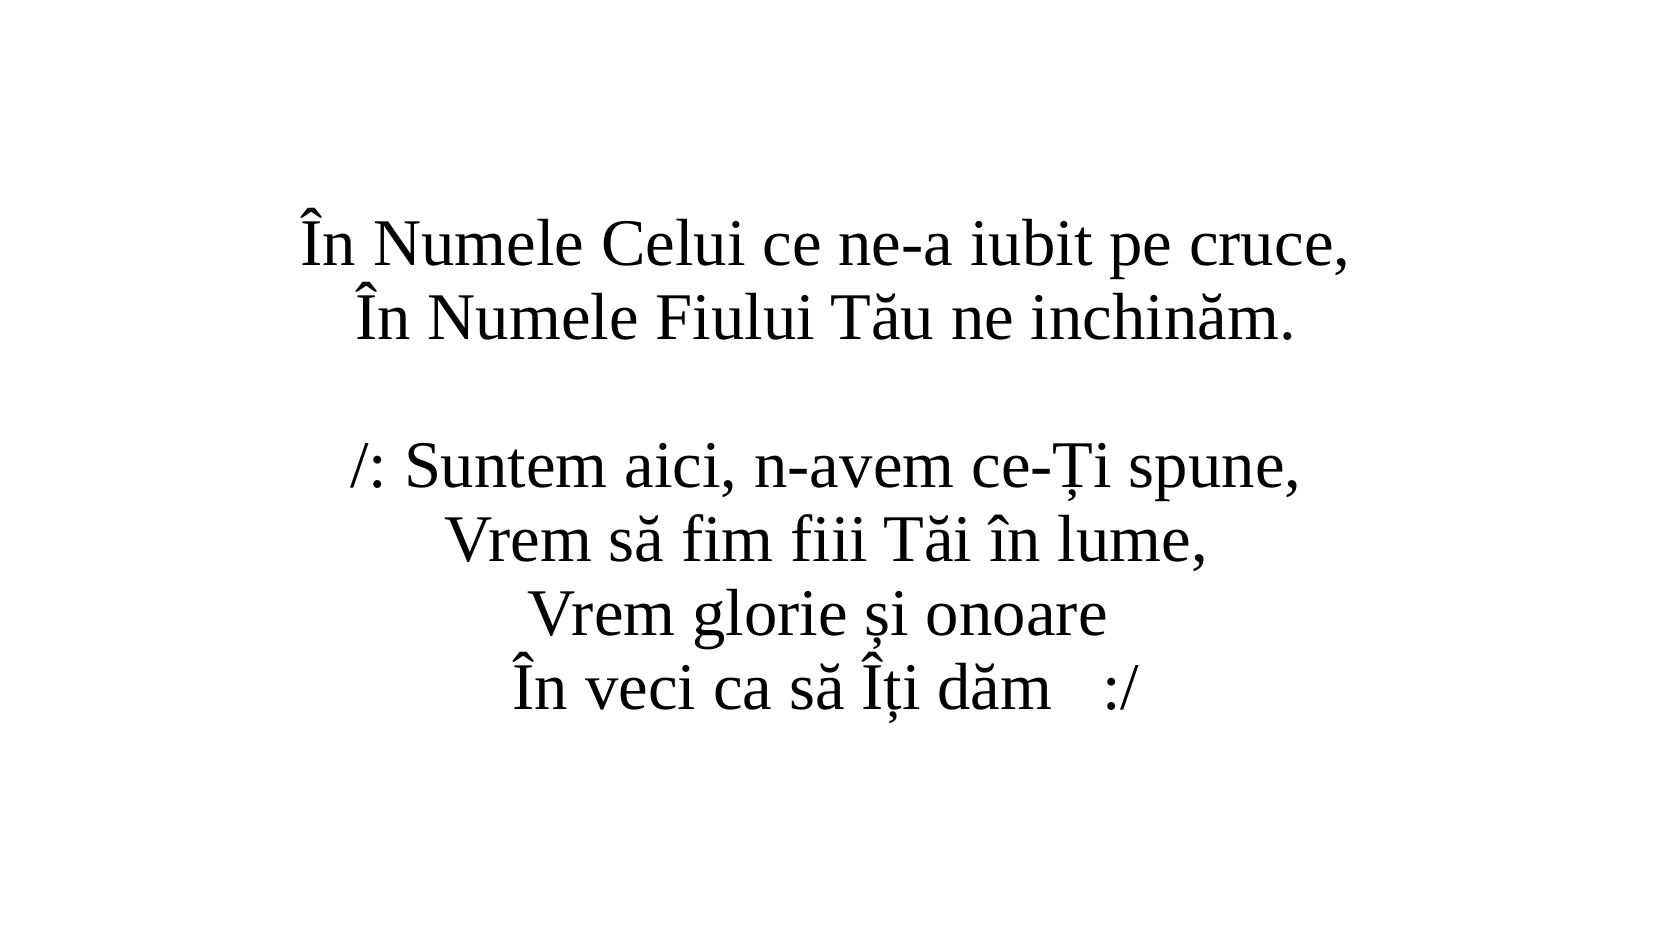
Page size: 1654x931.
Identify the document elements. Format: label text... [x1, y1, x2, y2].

subtitle În Numele Celui ce ne-a iubit pe cruce, În Numele Fiului Tău ne inchinăm. /: Suntem aici, n-avem ce-Ți spune, Vrem să fim fiii Tăi în lume, Vrem glorie și onoare În veci ca să Îți dăm :/ [300, 150, 1354, 781]
